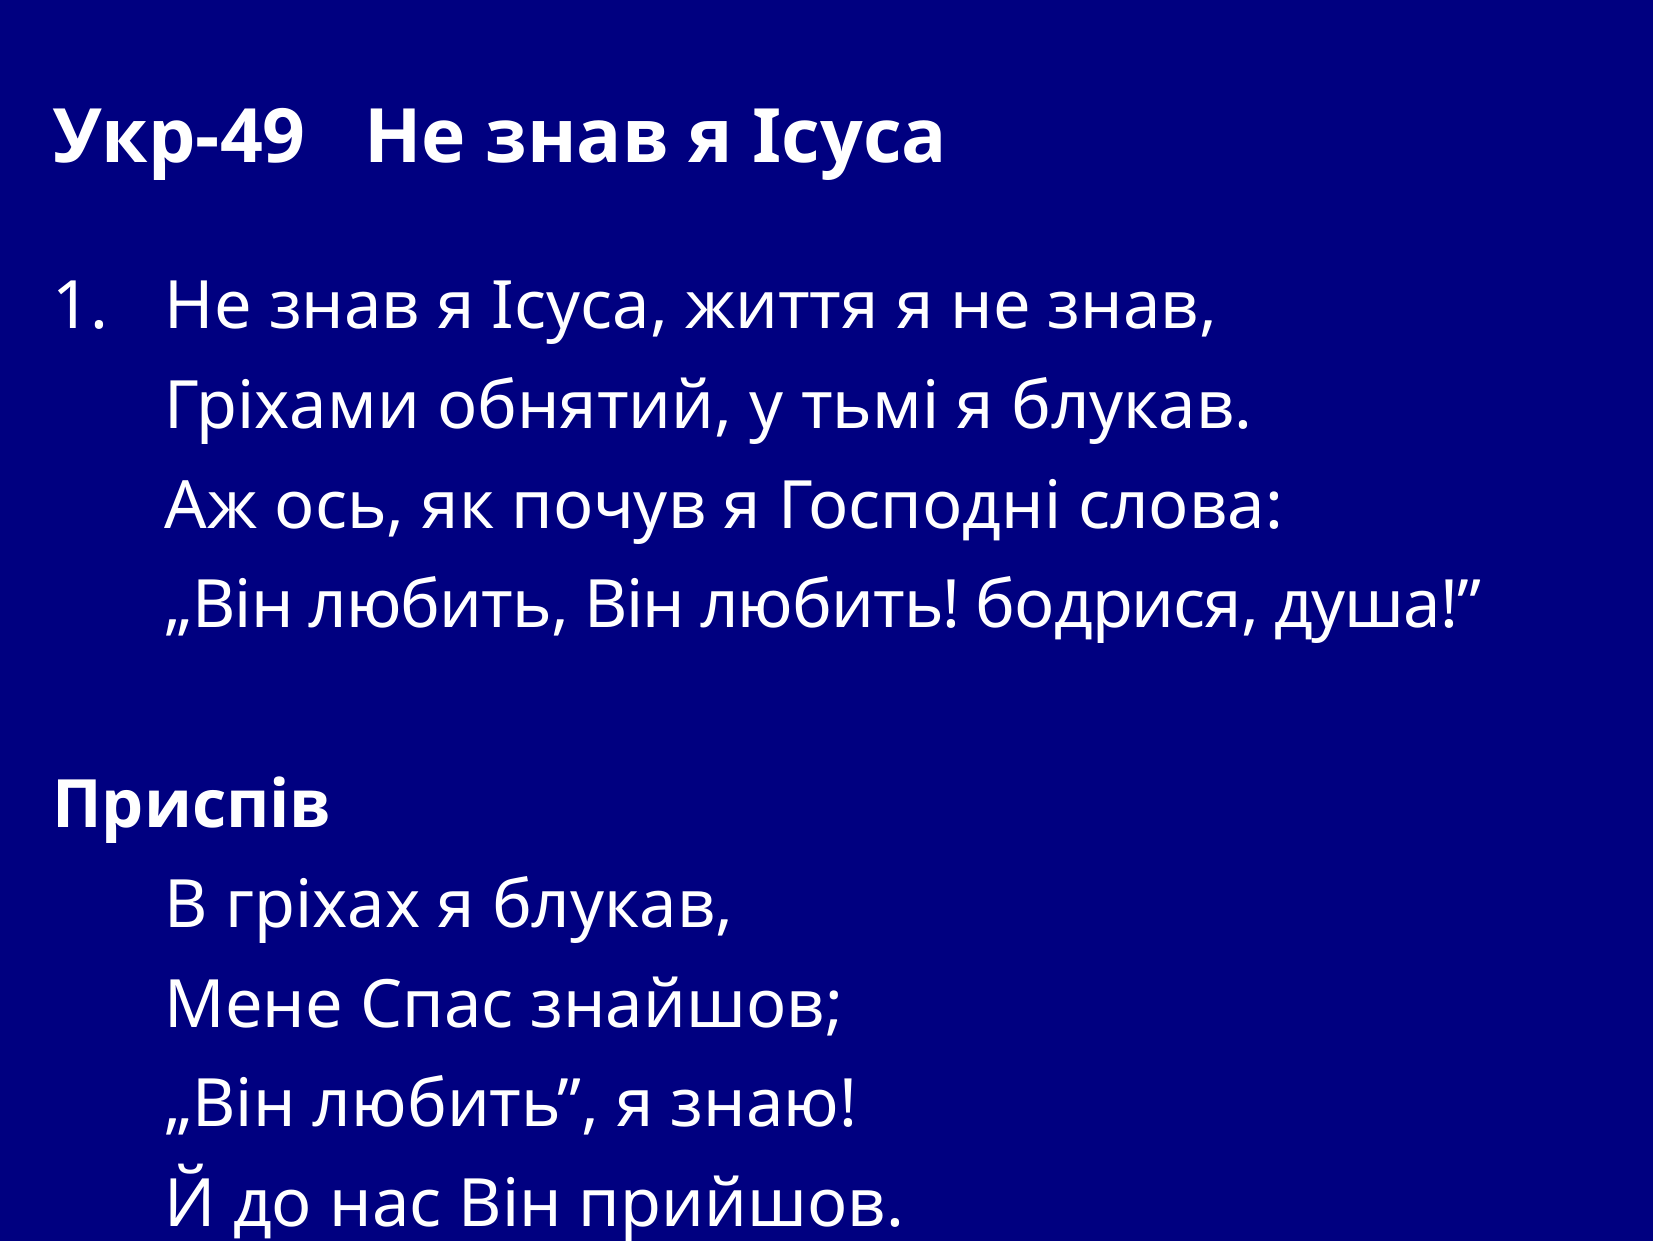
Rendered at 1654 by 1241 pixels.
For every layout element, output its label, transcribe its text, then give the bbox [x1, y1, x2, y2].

text_box Укр-49 Не знав я Ісуса [37, 75, 1576, 188]
text_box 1. Не знав я Ісуса, життя я не знав, Гріхами обнятий, у тьмі я блукав. Аж ось, як почув я Господні слова: „Він любить, Він любить! бодрися, душа!” Приспів В гріхах я блукав, Мене Спас знайшов; „Він любить”, я знаю! Й до нас Він прийшов. [37, 150, 1651, 1163]
